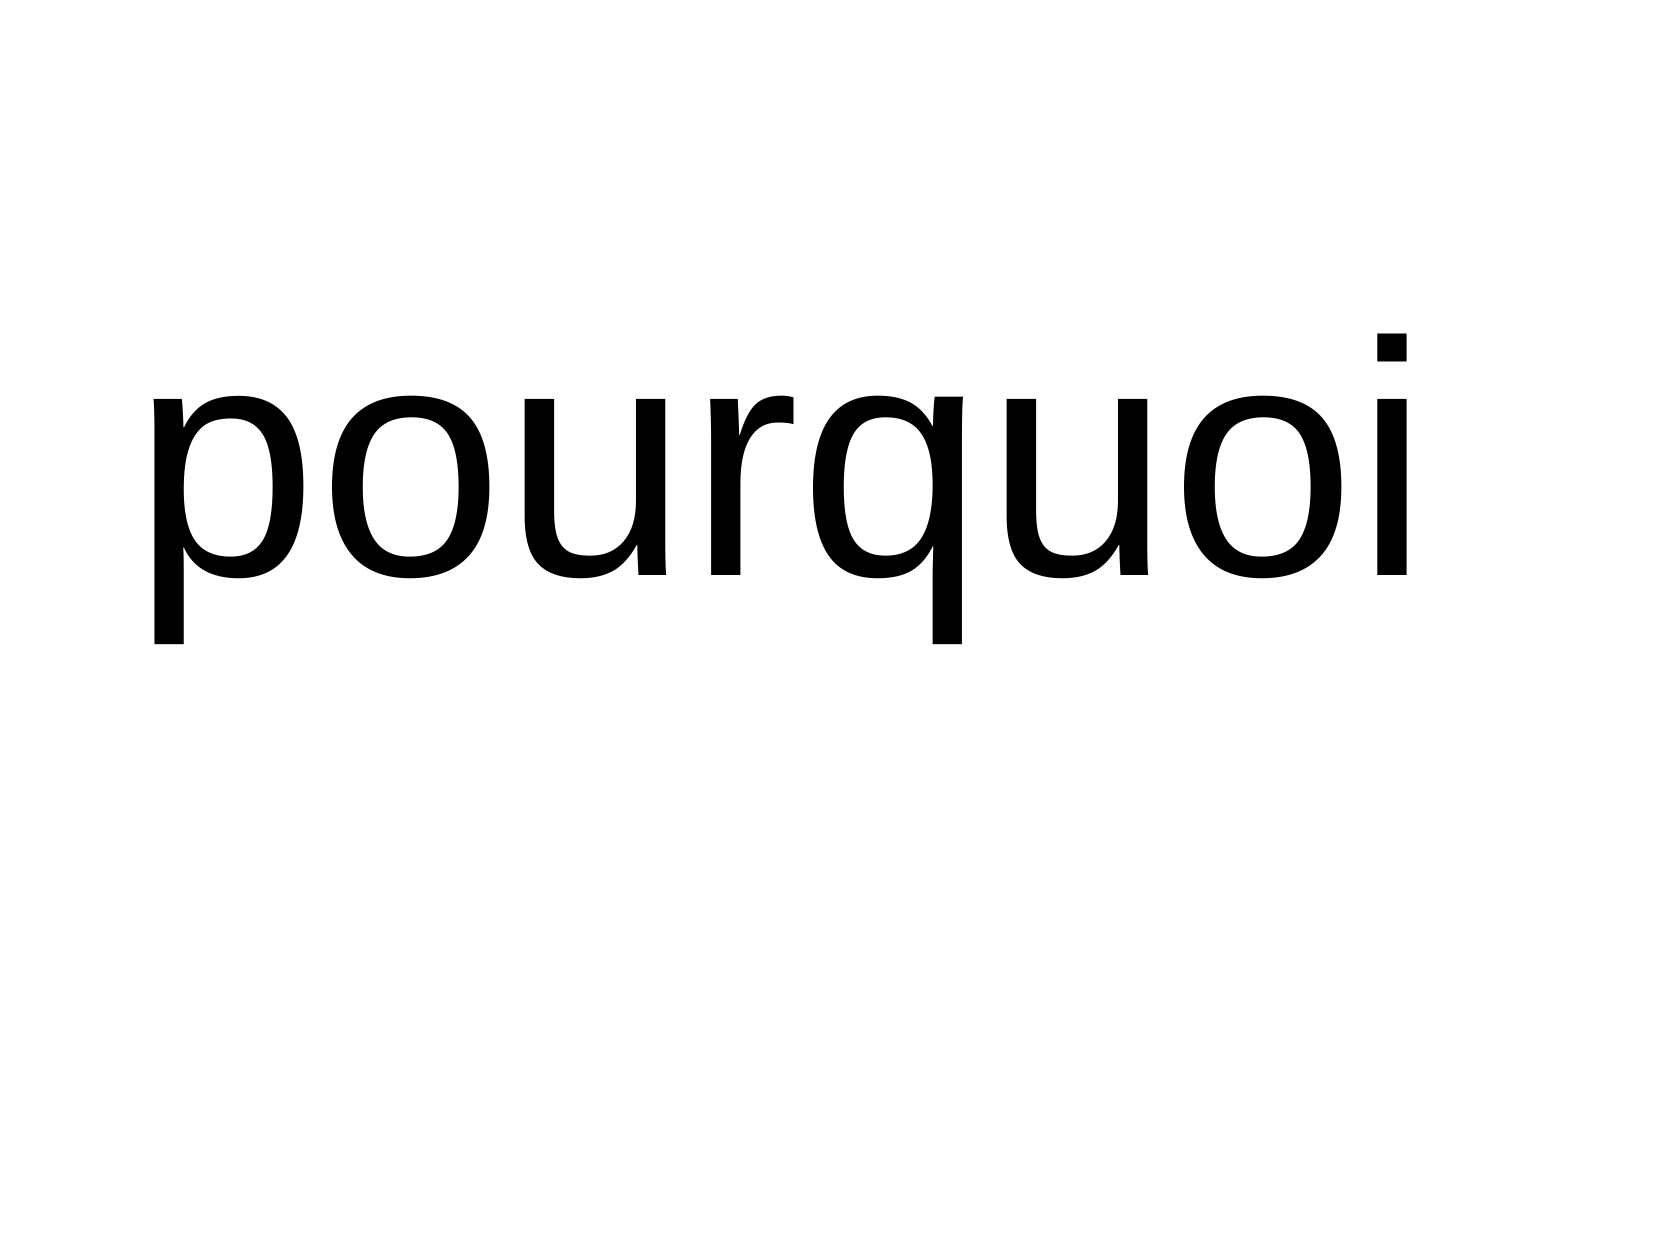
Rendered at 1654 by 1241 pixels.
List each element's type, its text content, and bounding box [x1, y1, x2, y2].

text_box pourquoi [118, 265, 1447, 653]
